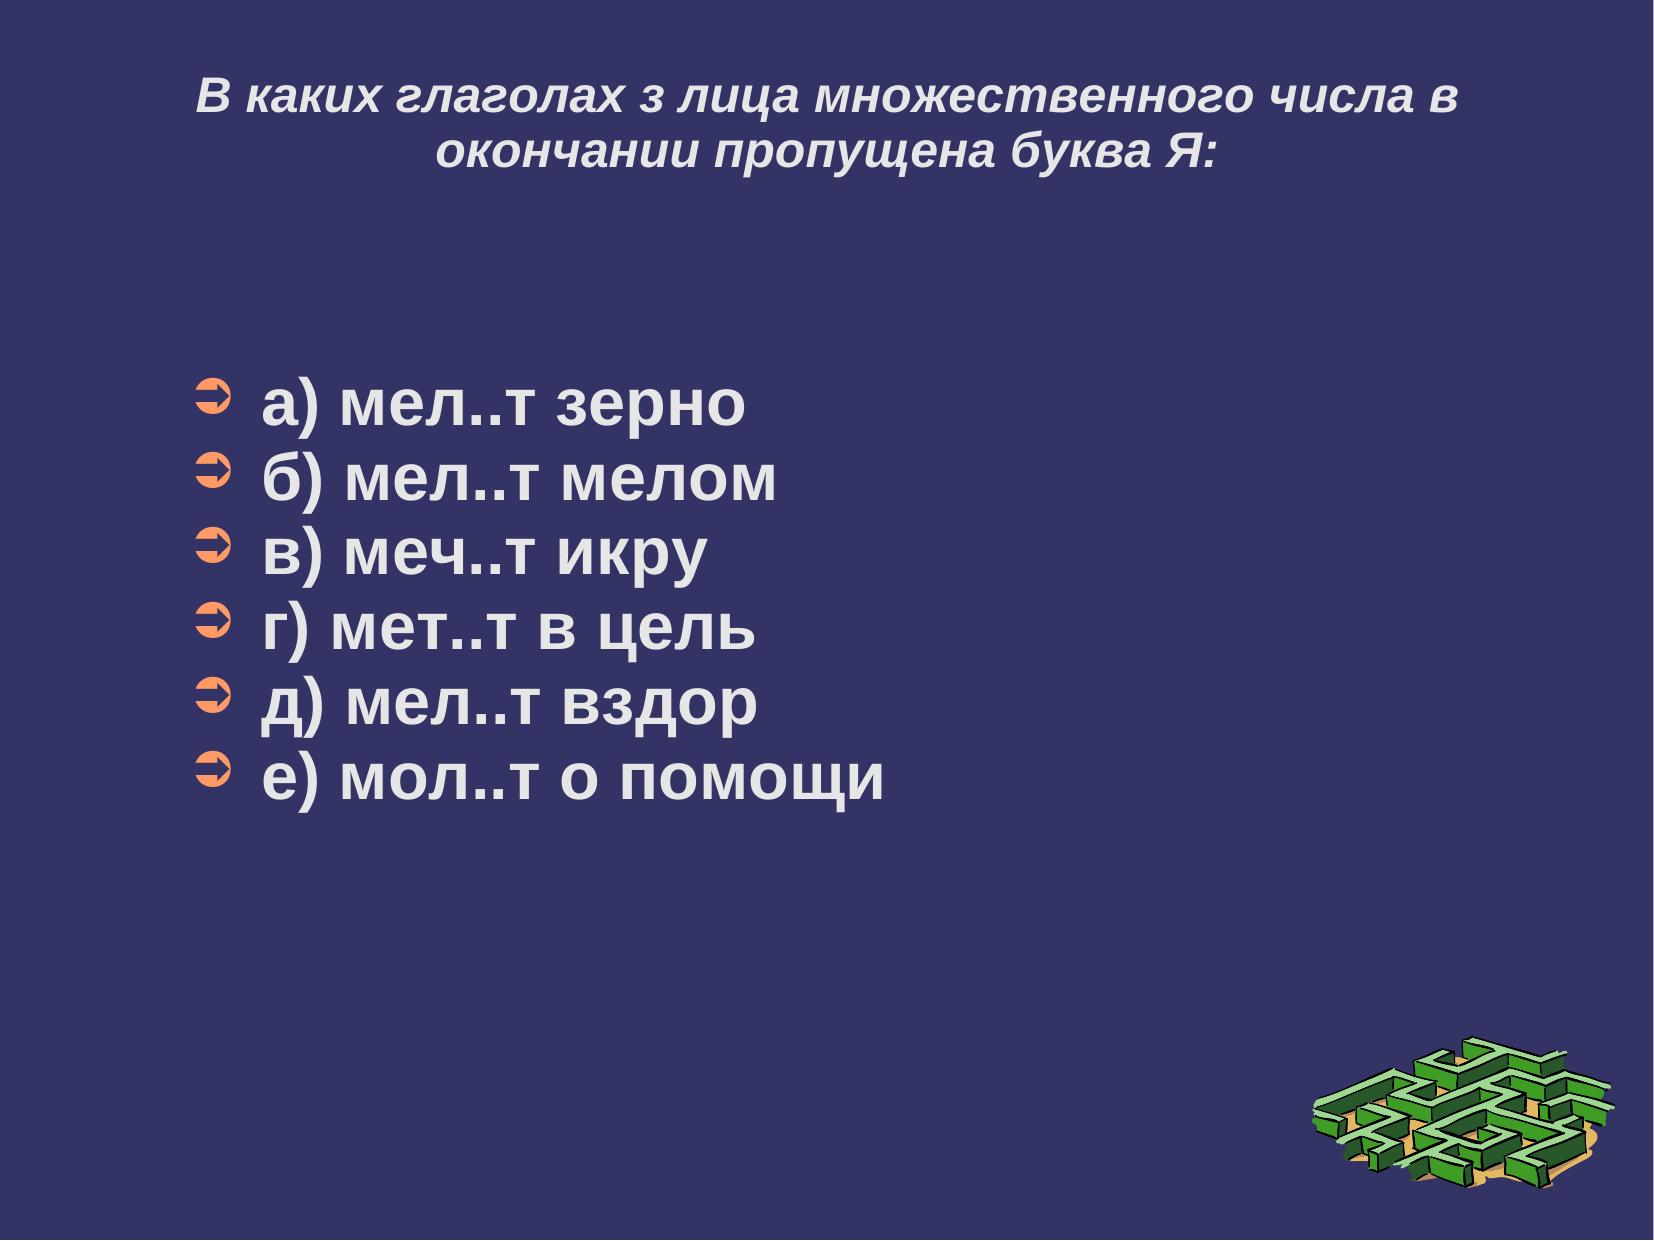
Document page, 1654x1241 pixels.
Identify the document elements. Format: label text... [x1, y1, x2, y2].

title В каких глаголах з лица множественного числа в окончании пропущена буква Я: [121, 19, 1534, 227]
list а) мел..т зерно б) мел..т мелом в) меч..т икру г) мет..т в цель д) мел..т вздор е) мол..т о помощи [178, 364, 1570, 1147]
